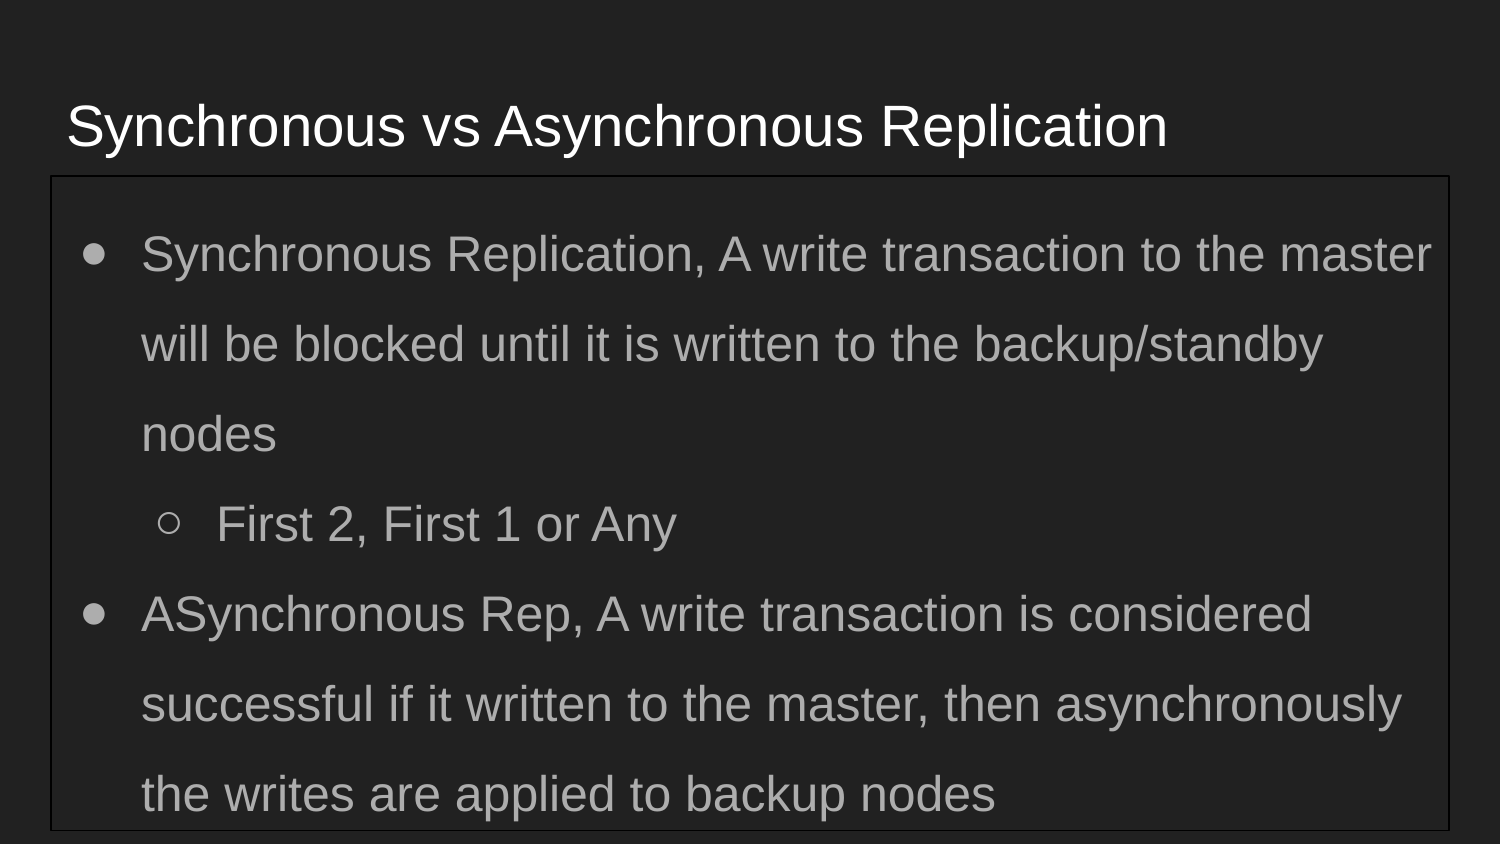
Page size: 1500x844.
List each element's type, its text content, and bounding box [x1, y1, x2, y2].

title Synchronous vs Asynchronous Replication [51, 72, 1449, 167]
list Synchronous Replication, A write transaction to the master will be blocked until it is written to the backup/standby nodes First 2, First 1 or Any ASynchronous Rep, A write transaction is considered successful if it written to the master, then asynchronously the writes are applied to backup nodes [51, 175, 1449, 831]
